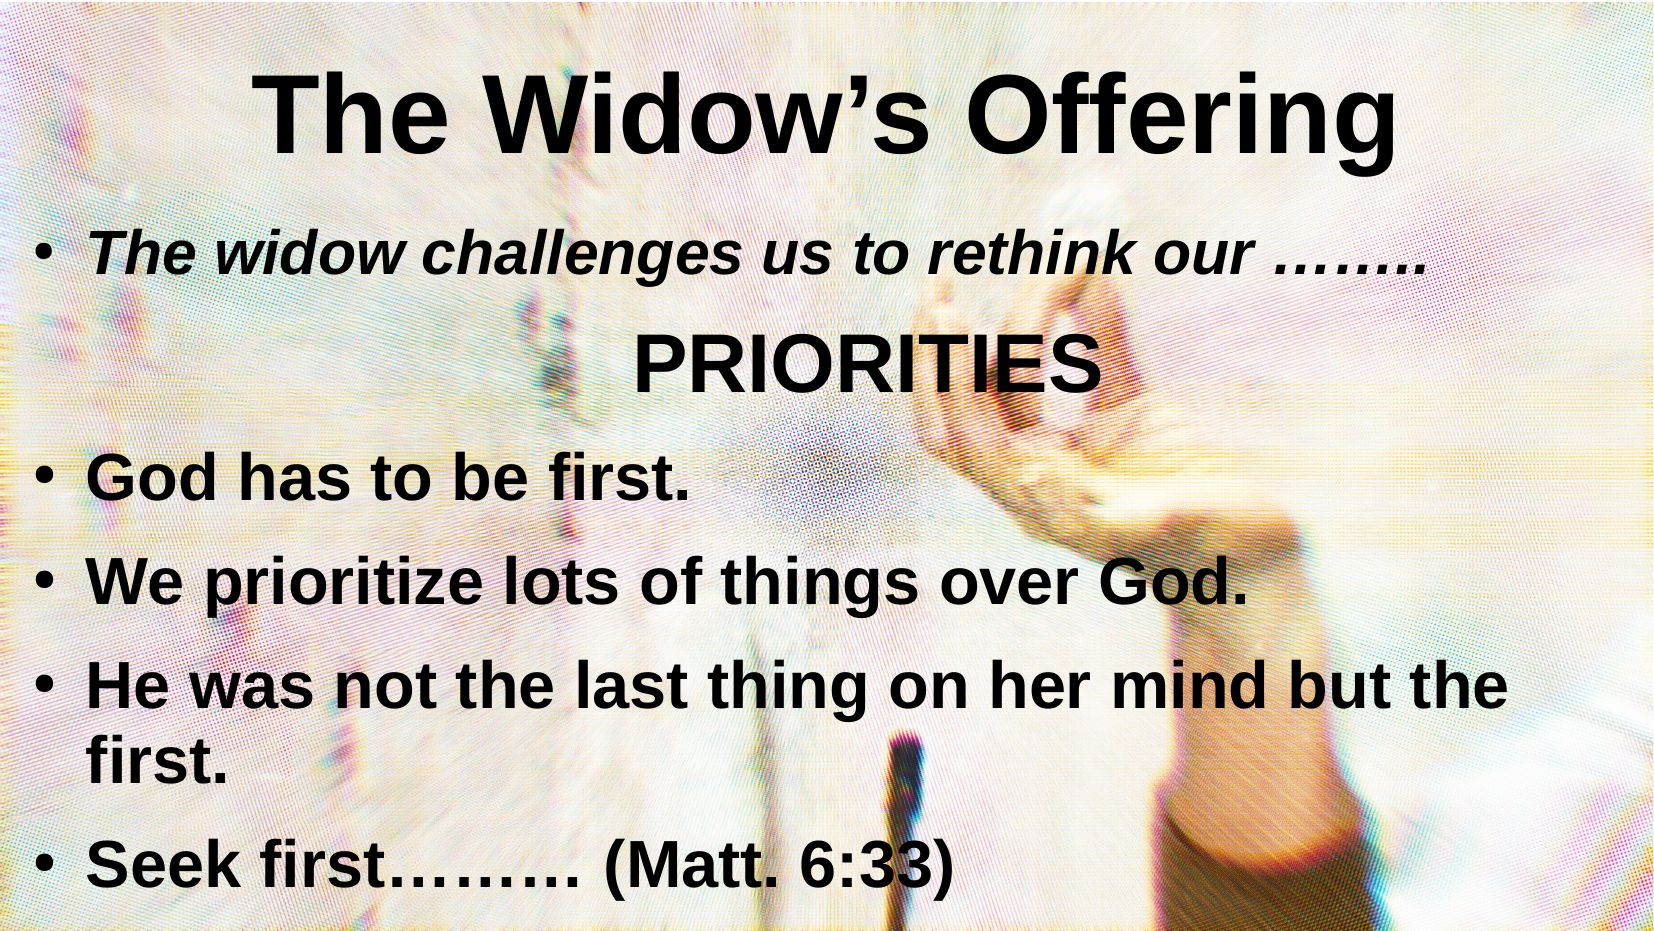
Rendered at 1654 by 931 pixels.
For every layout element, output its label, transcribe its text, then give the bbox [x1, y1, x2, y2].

picture [0, 2, 1654, 931]
title The Widow’s Offering [82, 37, 1571, 193]
list The widow challenges us to rethink our …….. PRIORITIES God has to be first. We prioritize lots of things over God. He was not the last thing on her mind but the first. Seek first……… (Matt. 6:33) [15, 217, 1651, 931]
